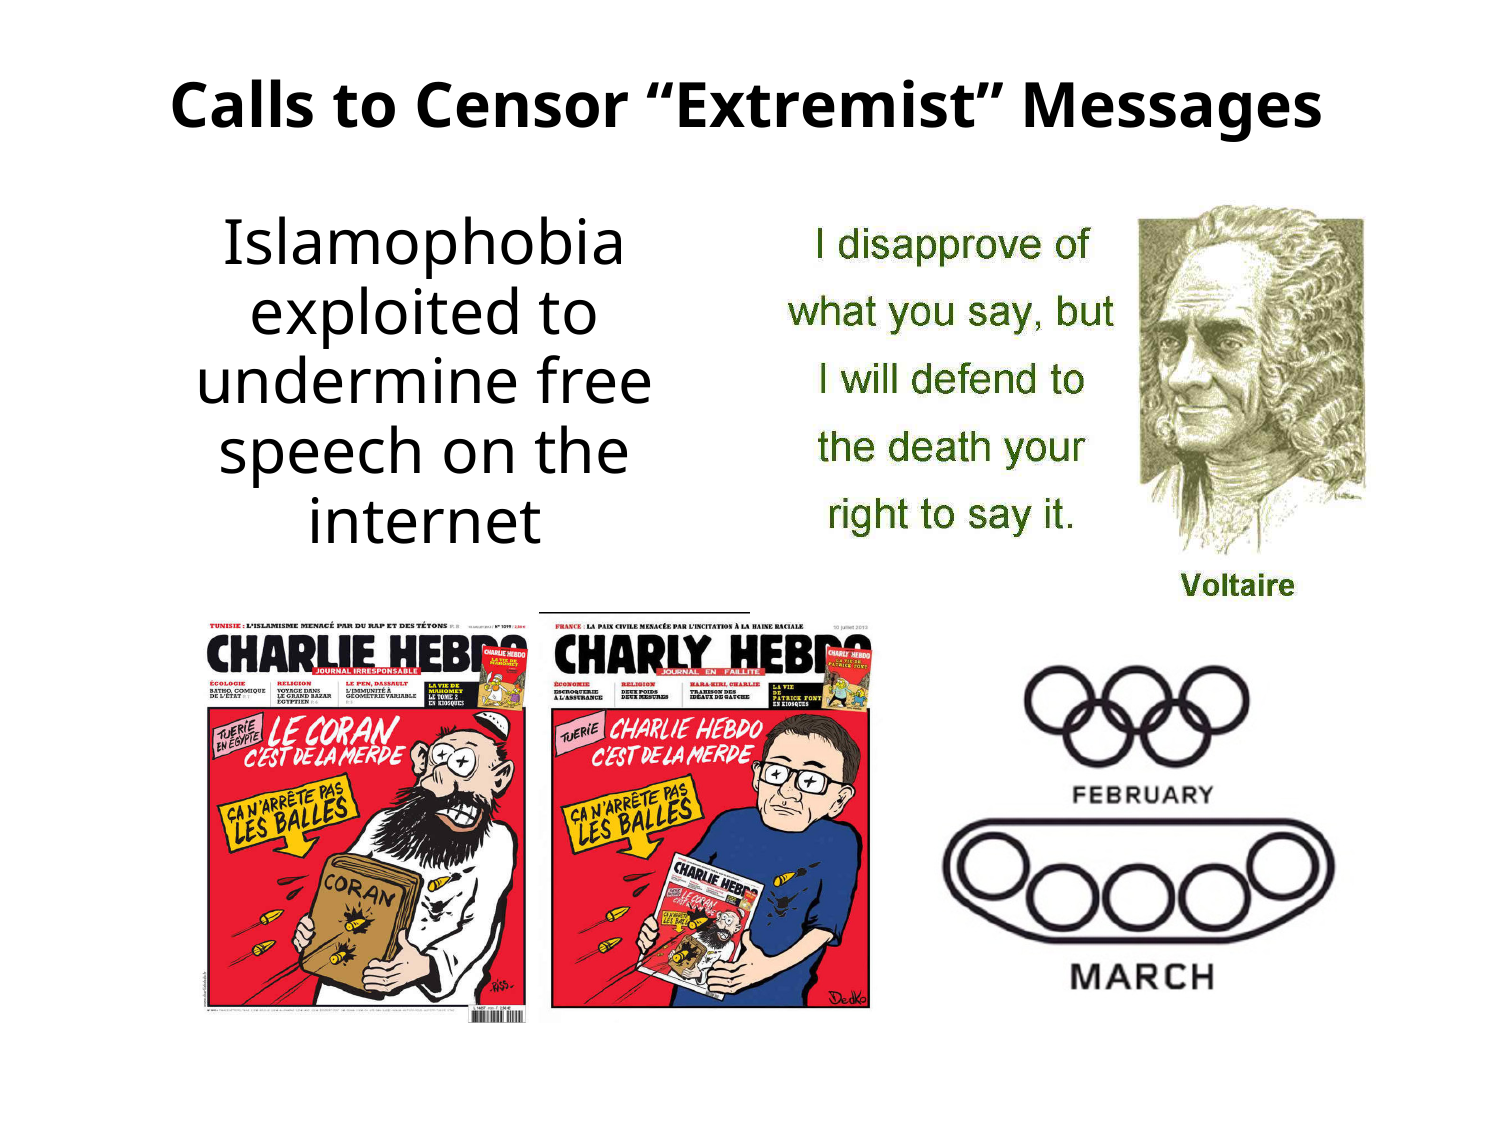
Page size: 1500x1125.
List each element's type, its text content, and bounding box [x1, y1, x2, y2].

text_box Islamophobia exploited to undermine free speech on the internet [87, 201, 763, 571]
text_box Calls to Censor “Extremist” Messages [69, 64, 1426, 224]
picture [194, 224, 1435, 1023]
